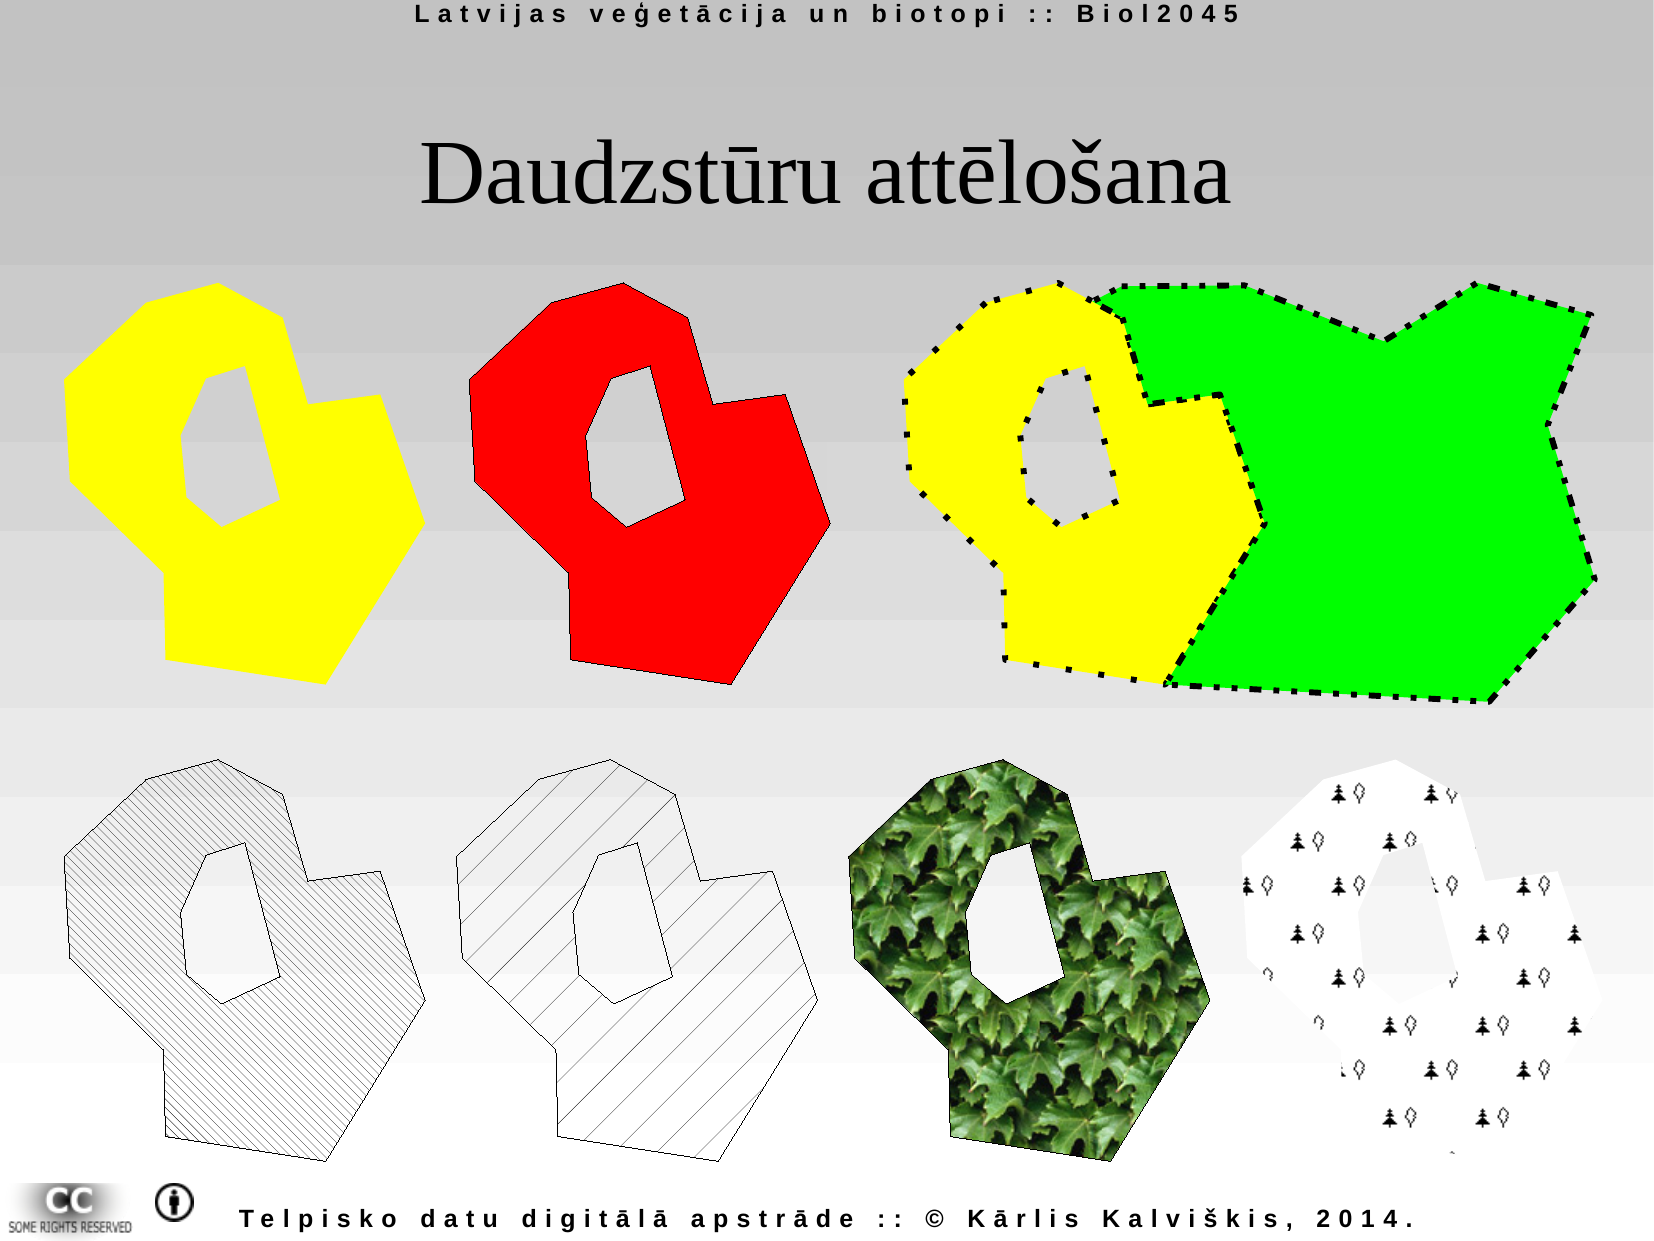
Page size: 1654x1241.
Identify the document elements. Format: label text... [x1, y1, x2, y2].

text_box [1241, 759, 1603, 1162]
text_box [848, 759, 1210, 1162]
text_box [469, 282, 831, 685]
text_box [456, 759, 818, 1162]
text_box [64, 759, 426, 1162]
picture [0, 0, 1654, 1241]
text_box [903, 282, 1595, 702]
text_box [64, 282, 426, 685]
title Daudzstūru attēlošana [29, 49, 1625, 296]
